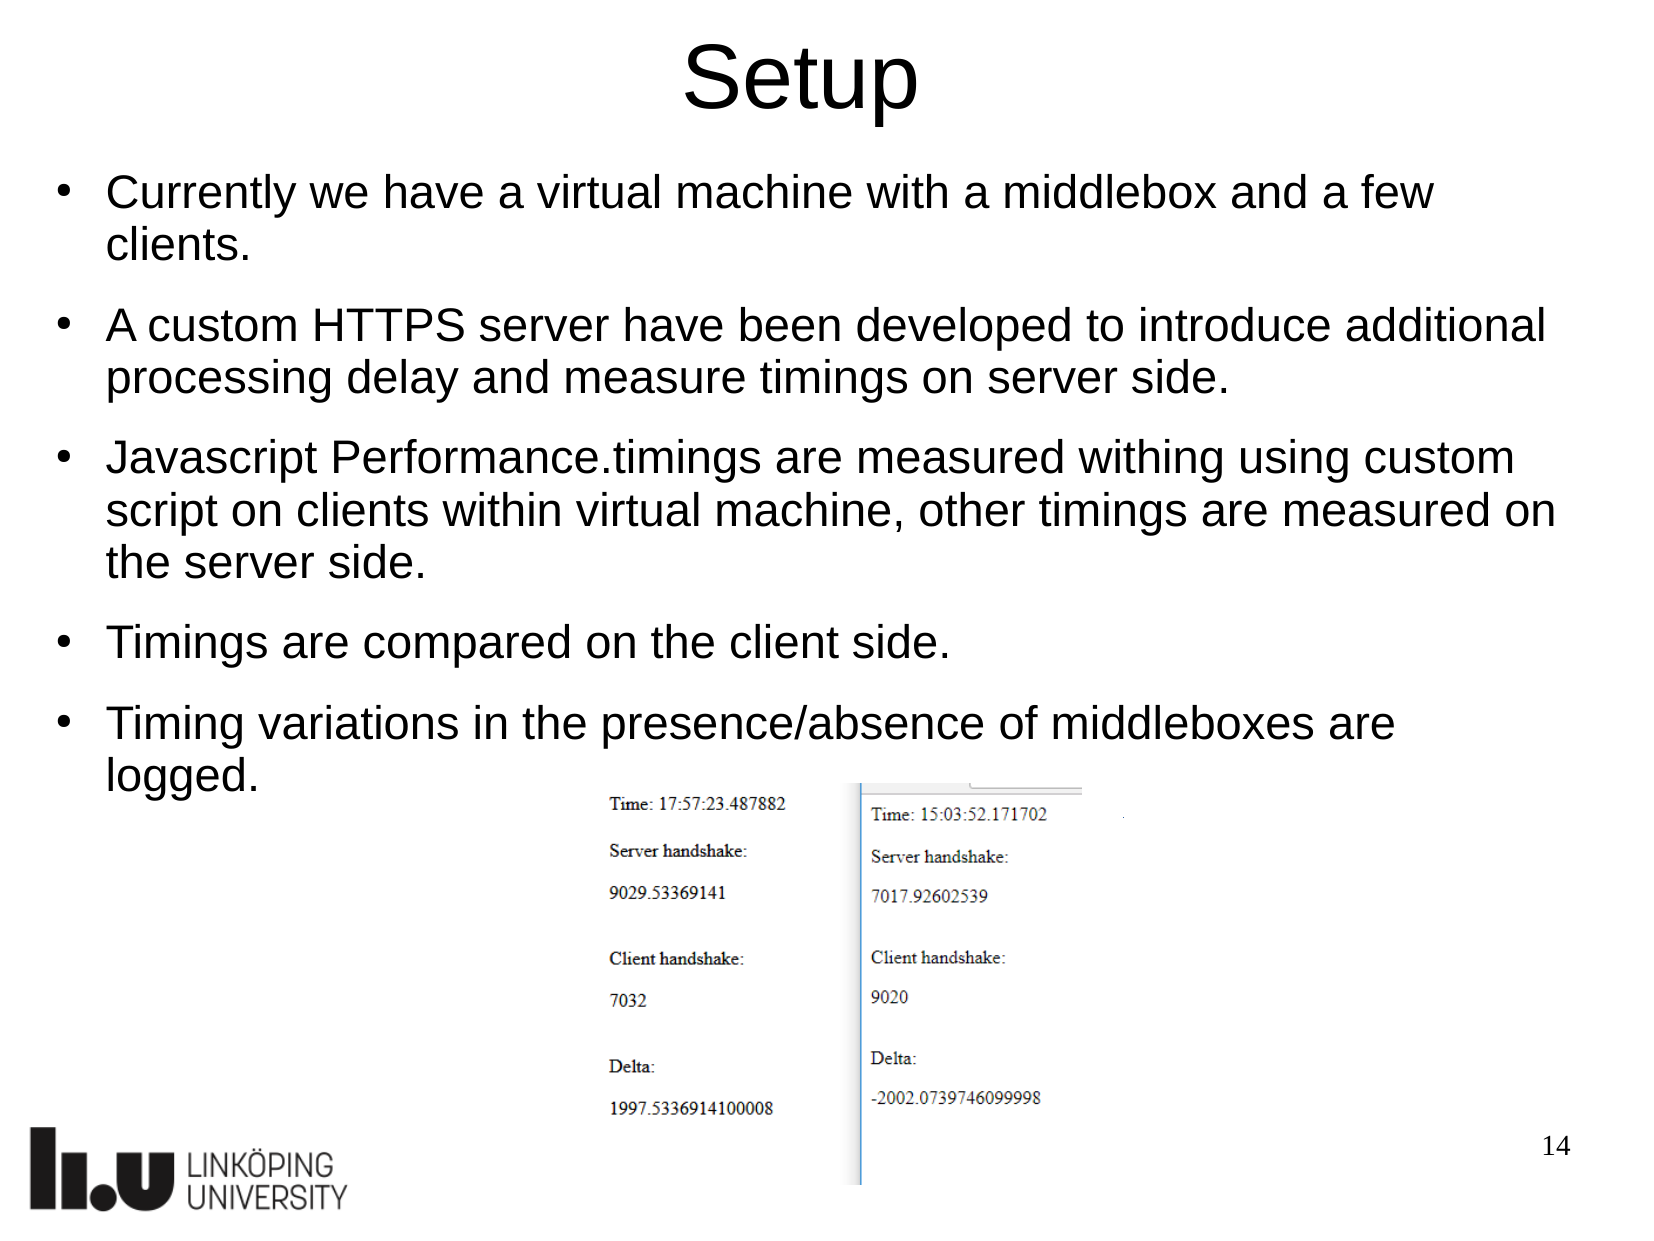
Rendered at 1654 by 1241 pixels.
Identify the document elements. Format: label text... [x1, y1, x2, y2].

picture [5, 1100, 374, 1235]
list Currently we have a virtual machine with a middlebox and a few clients. A custom HTTPS server have been developed to introduce additional processing delay and measure timings on server side. Javascript Performance.timings are measured withing using custom script on clients within virtual machine, other timings are measured on the server side. Timings are compared on the client side. Timing variations in the presence/absence of middleboxes are logged. [38, 165, 1561, 886]
title Setup [56, 0, 1546, 165]
picture [600, 783, 1082, 1186]
